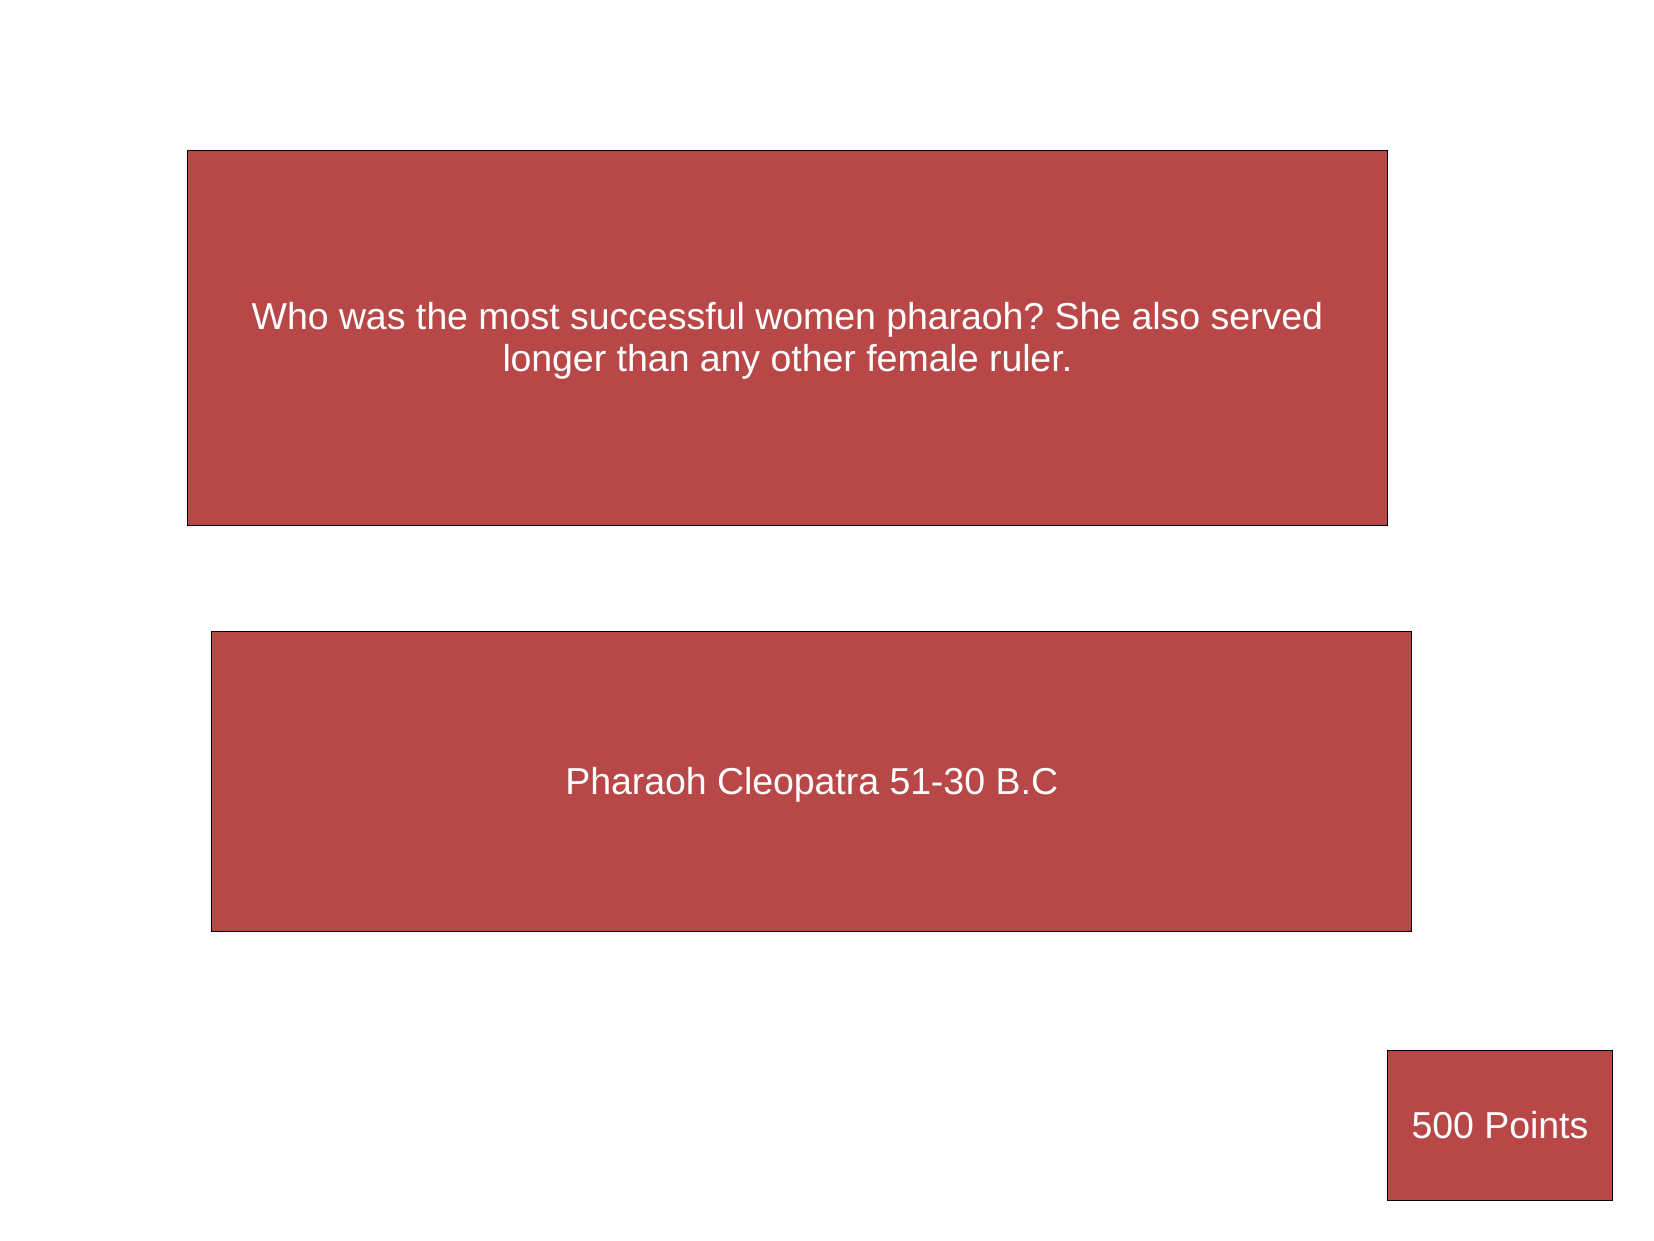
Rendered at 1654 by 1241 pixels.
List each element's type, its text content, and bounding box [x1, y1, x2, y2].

text_box Who was the most successful women pharaoh? She also served longer than any other female ruler. [187, 150, 1388, 526]
text_box Pharaoh Cleopatra 51-30 B.C [211, 631, 1412, 932]
text_box 500 Points [1387, 1050, 1613, 1201]
